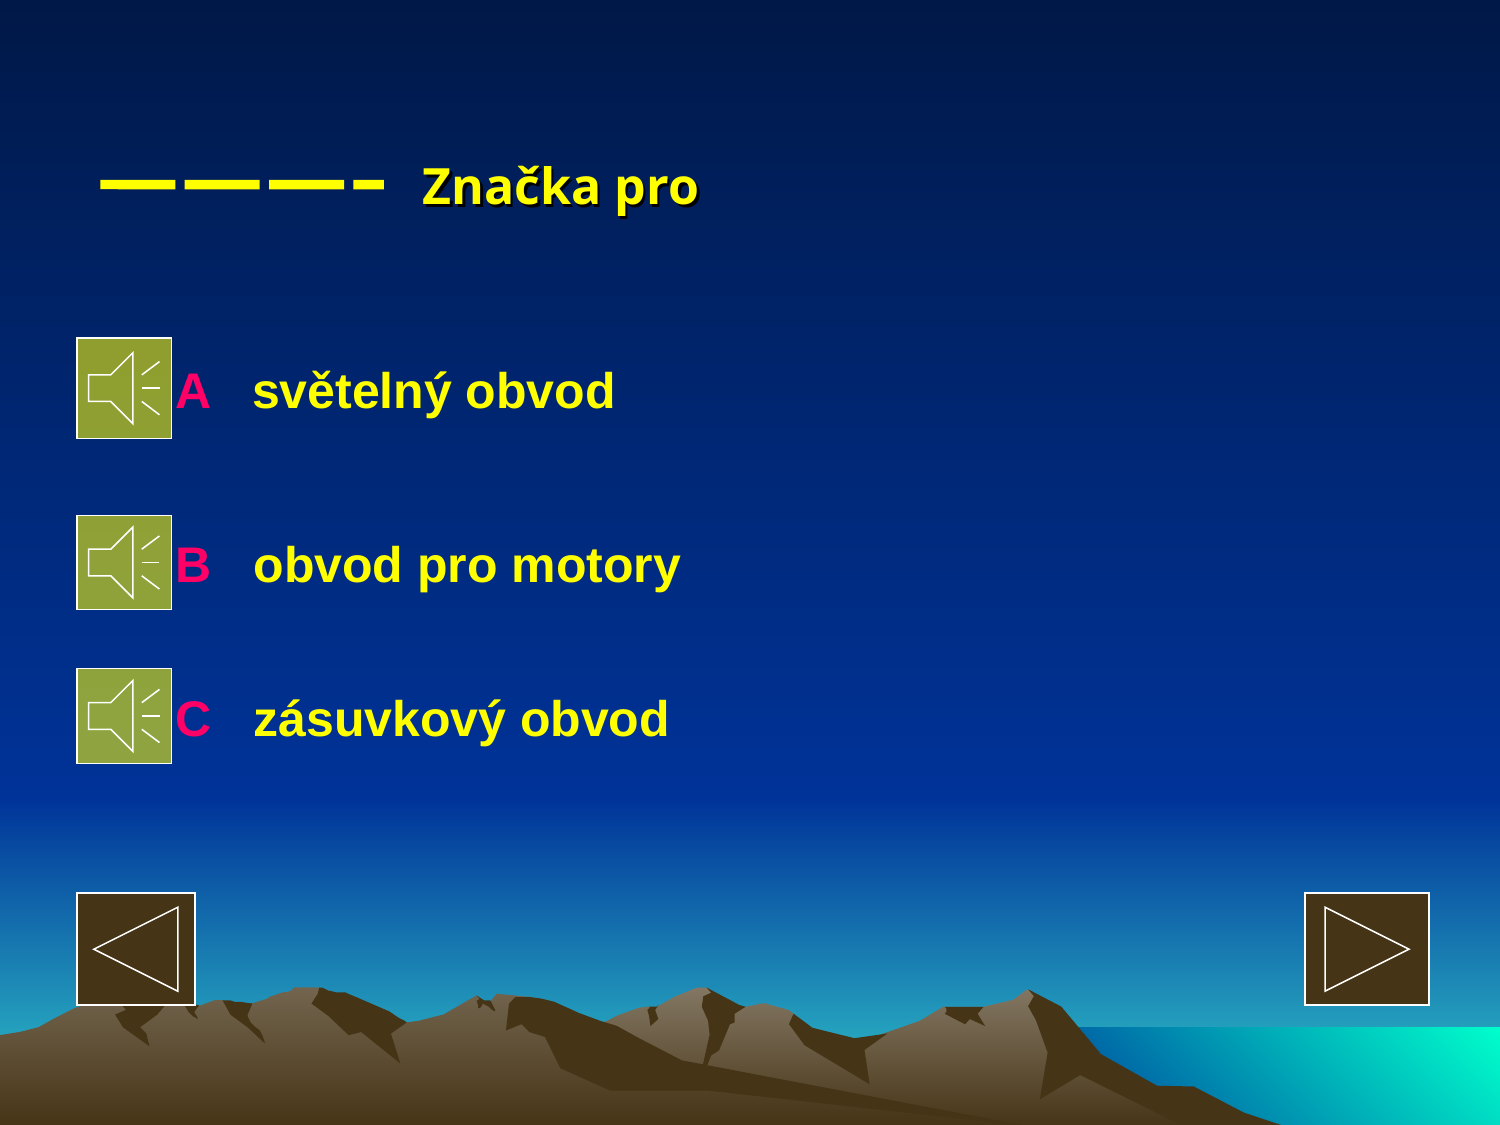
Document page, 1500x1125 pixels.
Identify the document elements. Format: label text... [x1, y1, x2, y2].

text_box [76, 893, 195, 1006]
title Značka pro [407, 78, 1426, 291]
text_box B obvod pro motory [76, 515, 172, 610]
text_box [1305, 893, 1429, 1006]
text_box A světelný obvod [76, 338, 172, 439]
text_box C zásuvkový obvod [76, 668, 172, 764]
